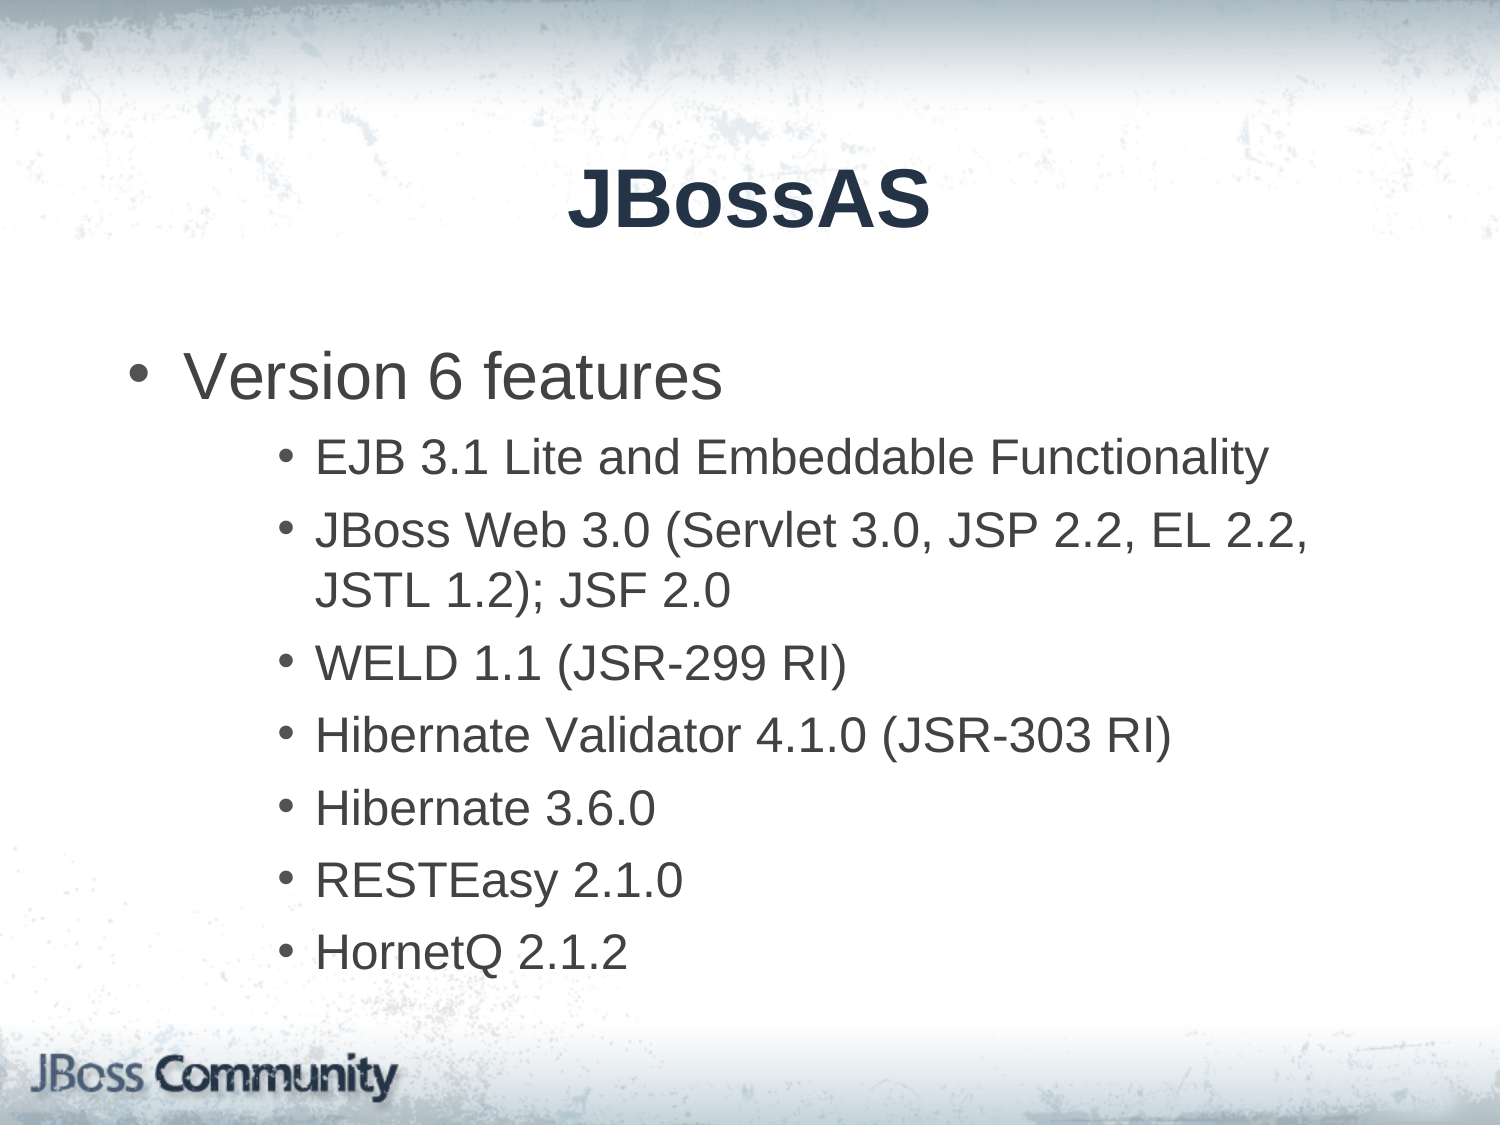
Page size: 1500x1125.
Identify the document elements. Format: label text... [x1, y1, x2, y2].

list Version 6 features EJB 3.1 Lite and Embeddable Functionality JBoss Web 3.0 (Servlet 3.0, JSP 2.2, EL 2.2, JSTL 1.2); JSF 2.0 WELD 1.1 (JSR-299 RI) Hibernate Validator 4.1.0 (JSR-303 RI) Hibernate 3.6.0 RESTEasy 2.1.0 HornetQ 2.1.2 [112, 324, 1388, 1001]
title JBossAS [112, 68, 1388, 320]
picture [0, 0, 1500, 1125]
